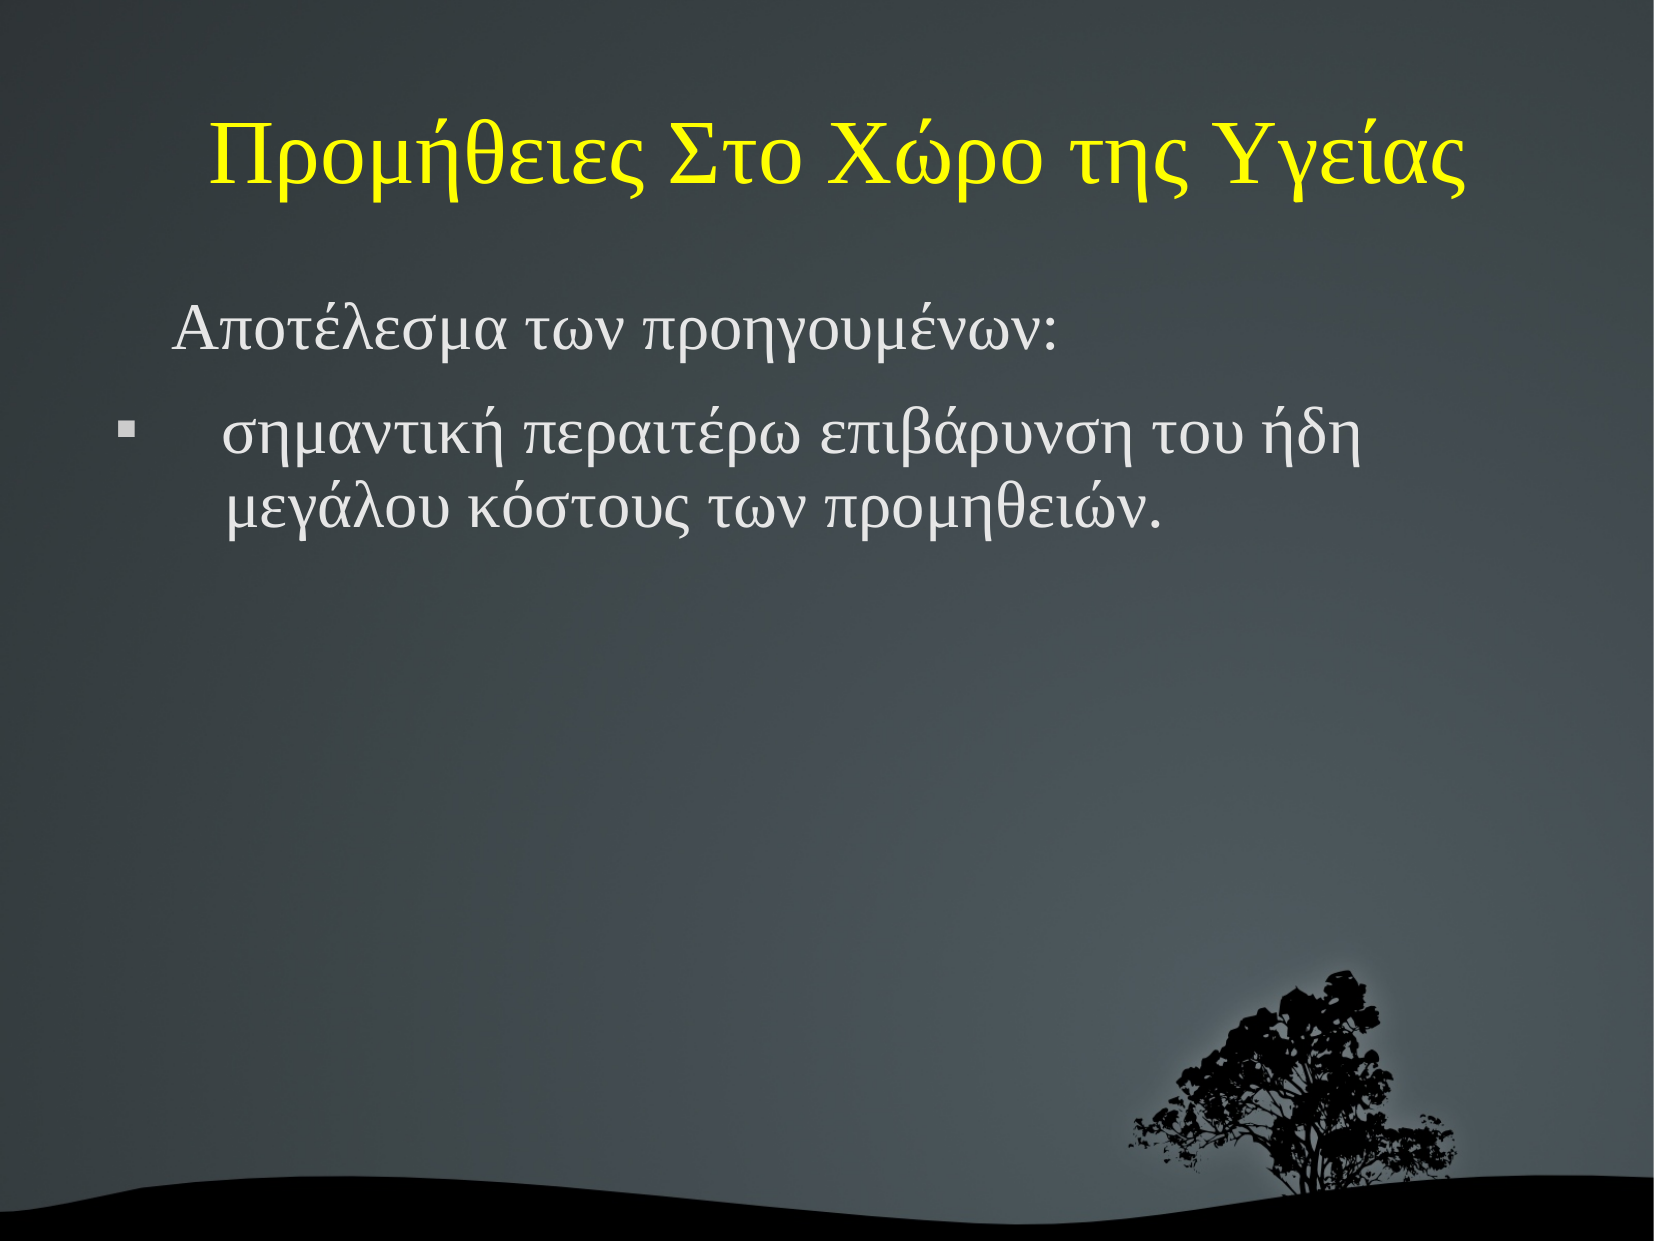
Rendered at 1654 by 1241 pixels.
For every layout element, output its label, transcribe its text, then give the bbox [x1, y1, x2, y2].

title Προμήθειες Στο Χώρο της Υγείας [82, 49, 1571, 257]
list Αποτέλεσμα των προηγουμένων: σημαντική περαιτέρω επιβάρυνση του ήδη μεγάλου κόστους των προμηθειών. [82, 290, 1571, 1094]
picture [0, 0, 1654, 1241]
